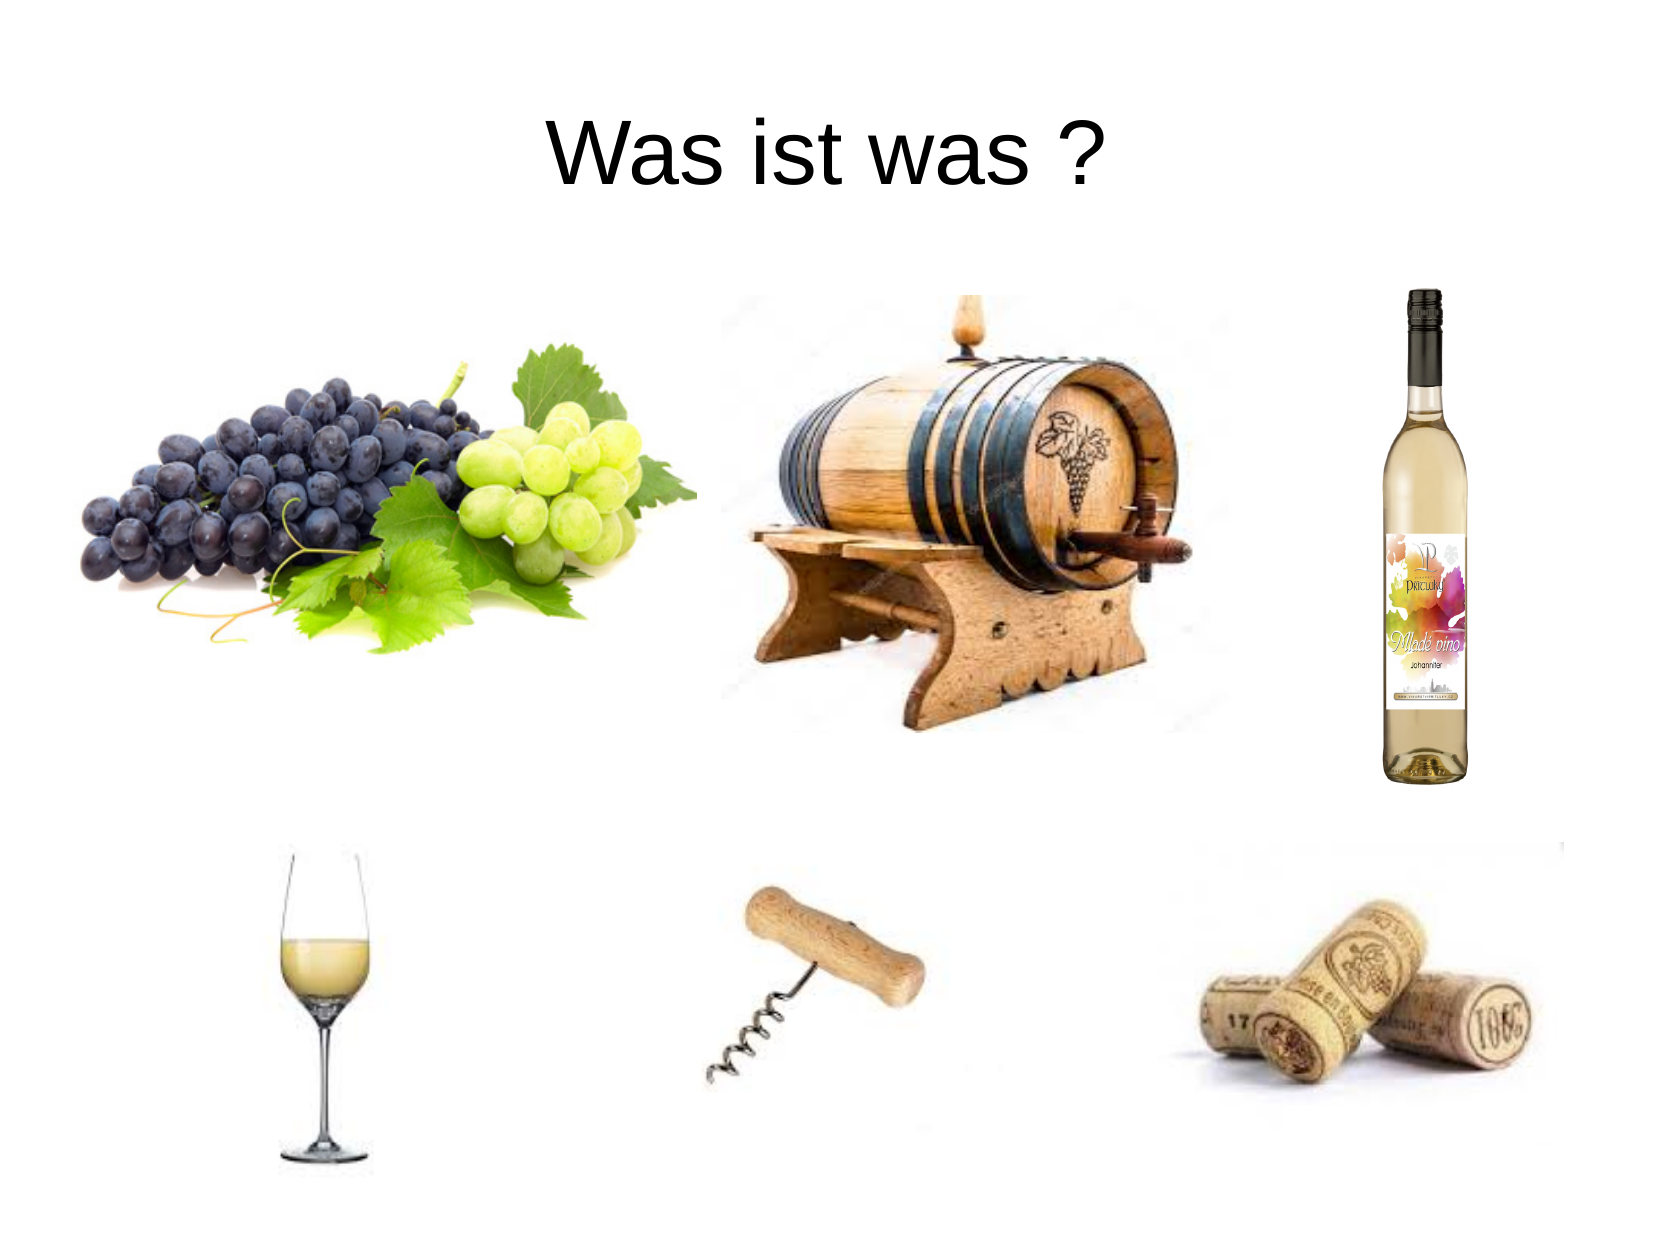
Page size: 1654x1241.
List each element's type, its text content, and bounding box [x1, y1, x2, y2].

picture [11, 803, 1087, 1194]
picture [47, 214, 697, 674]
picture [1157, 842, 1564, 1146]
picture [721, 263, 1619, 804]
title Was ist was ? [82, 49, 1571, 257]
